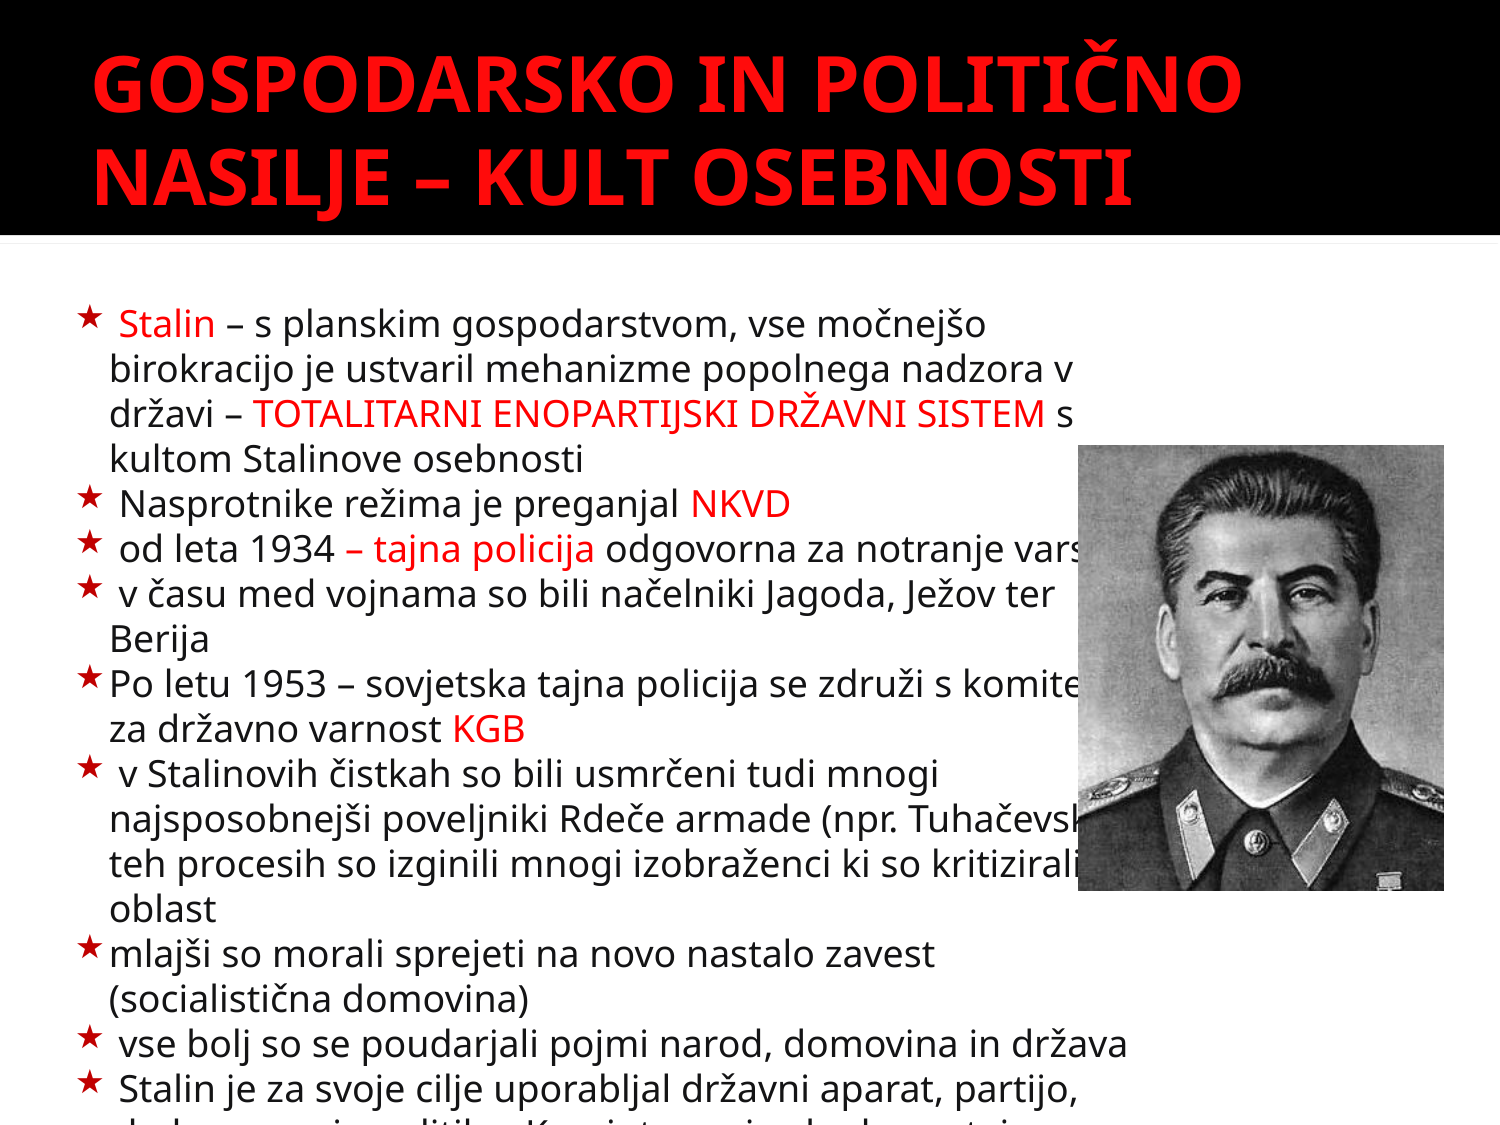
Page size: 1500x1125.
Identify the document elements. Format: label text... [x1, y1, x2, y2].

text_box Stalin – s planskim gospodarstvom, vse močnejšo birokracijo je ustvaril mehanizme popolnega nadzora v državi – TOTALITARNI ENOPARTIJSKI DRŽAVNI SISTEM s kultom Stalinove osebnosti Nasprotnike režima je preganjal NKVD od leta 1934 – tajna policija odgovorna za notranje varstvo v času med vojnama so bili načelniki Jagoda, Ježov ter Berija Po letu 1953 – sovjetska tajna policija se združi s komitejem za državno varnost KGB v Stalinovih čistkah so bili usmrčeni tudi mnogi najsposobnejši poveljniki Rdeče armade (npr. Tuhačevski), v teh procesih so izginili mnogi izobraženci ki so kritizirali oblast mlajši so morali sprejeti na novo nastalo zavest (socialistična domovina) vse bolj so se poudarjali pojmi narod, domovina in država Stalin je za svoje cilje uporabljal državni aparat, partijo, vlado, zunanjo politiko, Kominterno in zloglasno tajno državno policijo 1953 – Stalinova smrt [58, 292, 1172, 1125]
picture [1078, 445, 1444, 891]
title GOSPODARSKO IN POLITIČNO NASILJE – KULT OSEBNOSTI [75, 24, 1425, 231]
